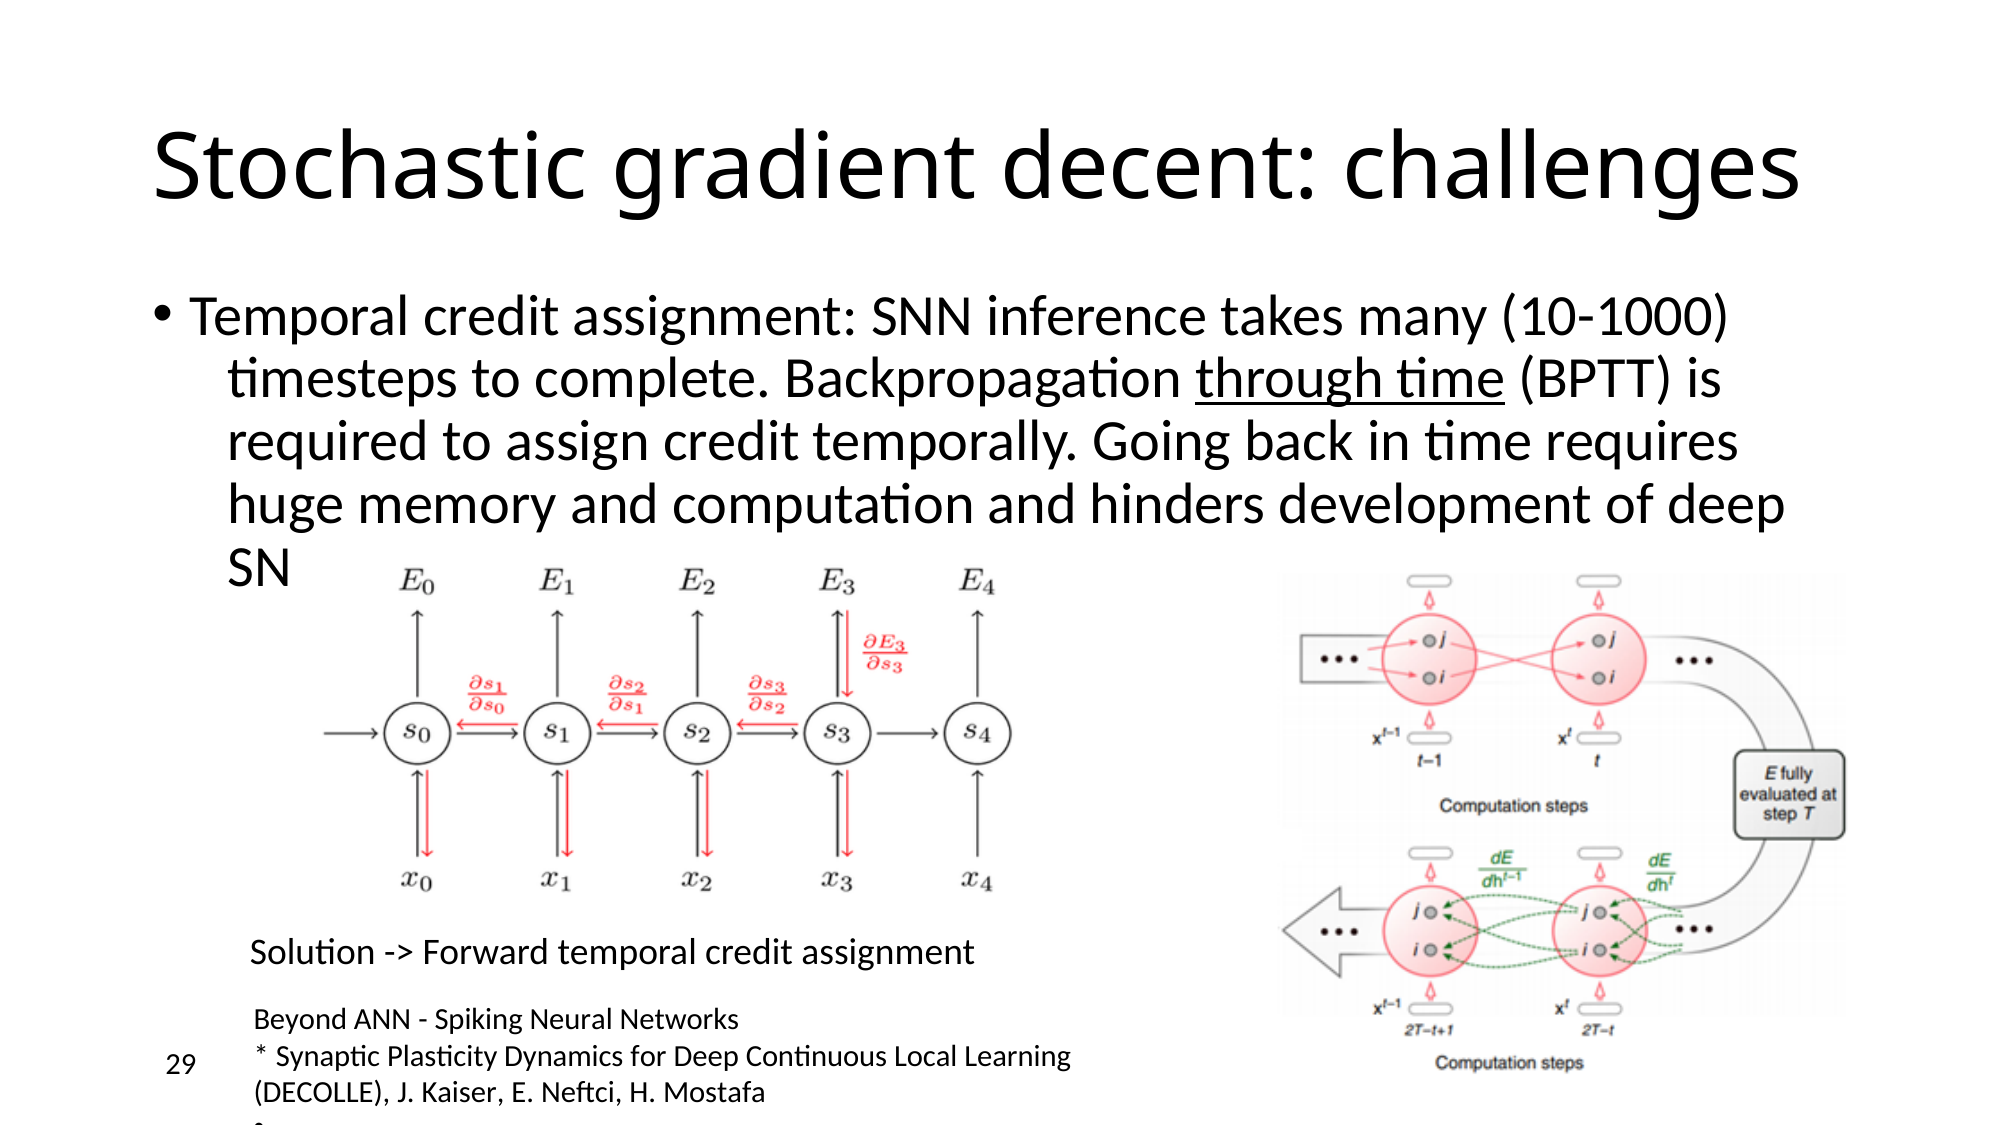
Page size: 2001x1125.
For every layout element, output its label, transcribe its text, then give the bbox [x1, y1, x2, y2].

list Temporal credit assignment: SNN inference takes many (10-1000) timesteps to complete. Backpropagation through time (BPTT) is required to assign credit temporally. Going back in time requires huge memory and computation and hinders development of deep SNNs [137, 277, 1863, 992]
text_box Beyond ANN - Spiking Neural Networks * Synaptic Plasticity Dynamics for Deep Continuous Local Learning (DECOLLE), J. Kaiser, E. Neftci, H. Mostafa [253, 999, 1214, 1125]
title Stochastic gradient decent: challenges [137, 59, 1863, 277]
text_box Solution -> Forward temporal credit assignment [235, 919, 1249, 981]
picture [293, 546, 1024, 919]
text_box [0, 999, 244, 1125]
picture [1271, 572, 1869, 1092]
